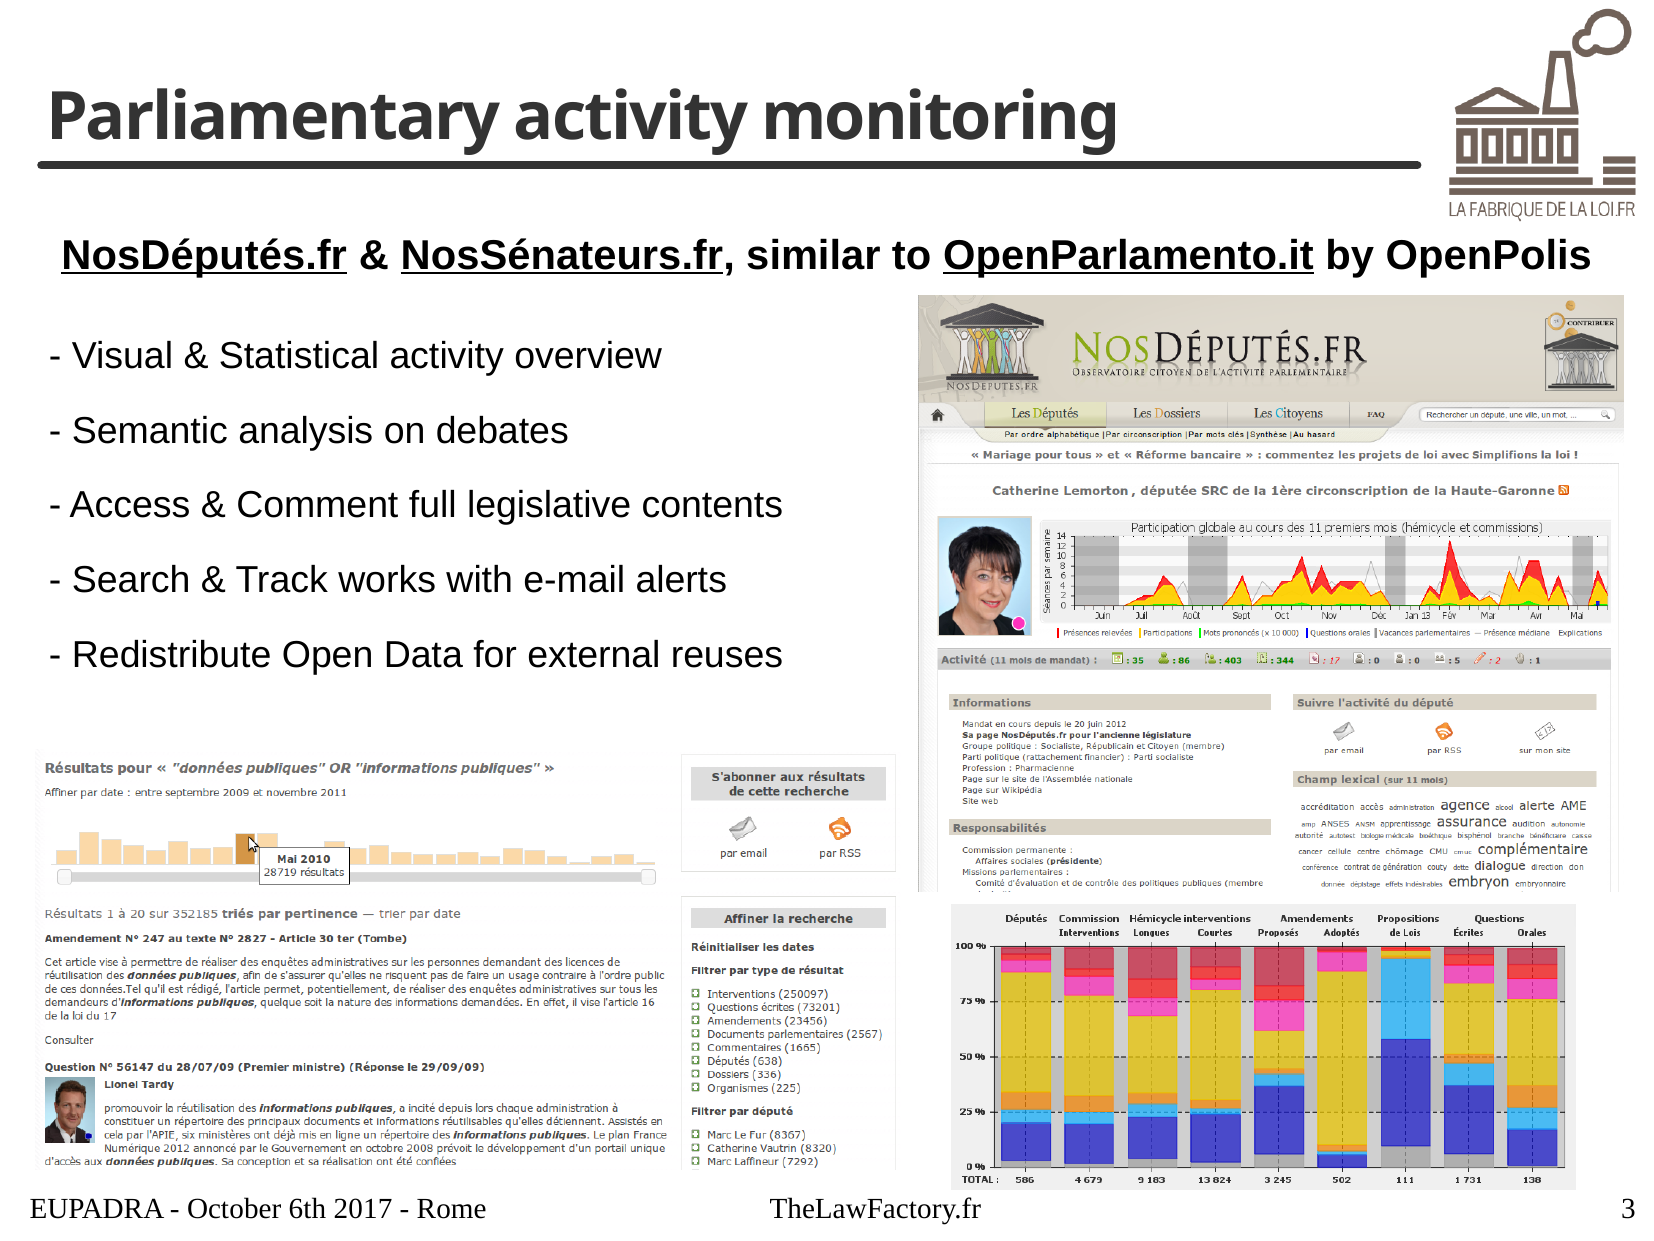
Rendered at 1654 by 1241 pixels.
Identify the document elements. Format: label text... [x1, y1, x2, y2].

picture [944, 897, 1581, 1195]
title Parliamentary activity monitoring [29, 37, 1518, 189]
picture [1429, 0, 1654, 225]
picture [918, 726, 1624, 892]
picture [35, 749, 901, 1170]
text_box NosDéputés.fr & NosSénateurs.fr, similar to OpenParlamento.it by OpenPolis - Visual & Statistical activity overview - Semantic analysis on debates - Access & Comment full legislative contents - Search & Track works with e-mail alerts - Redistribute Open Data for external reuses [23, 224, 1630, 726]
